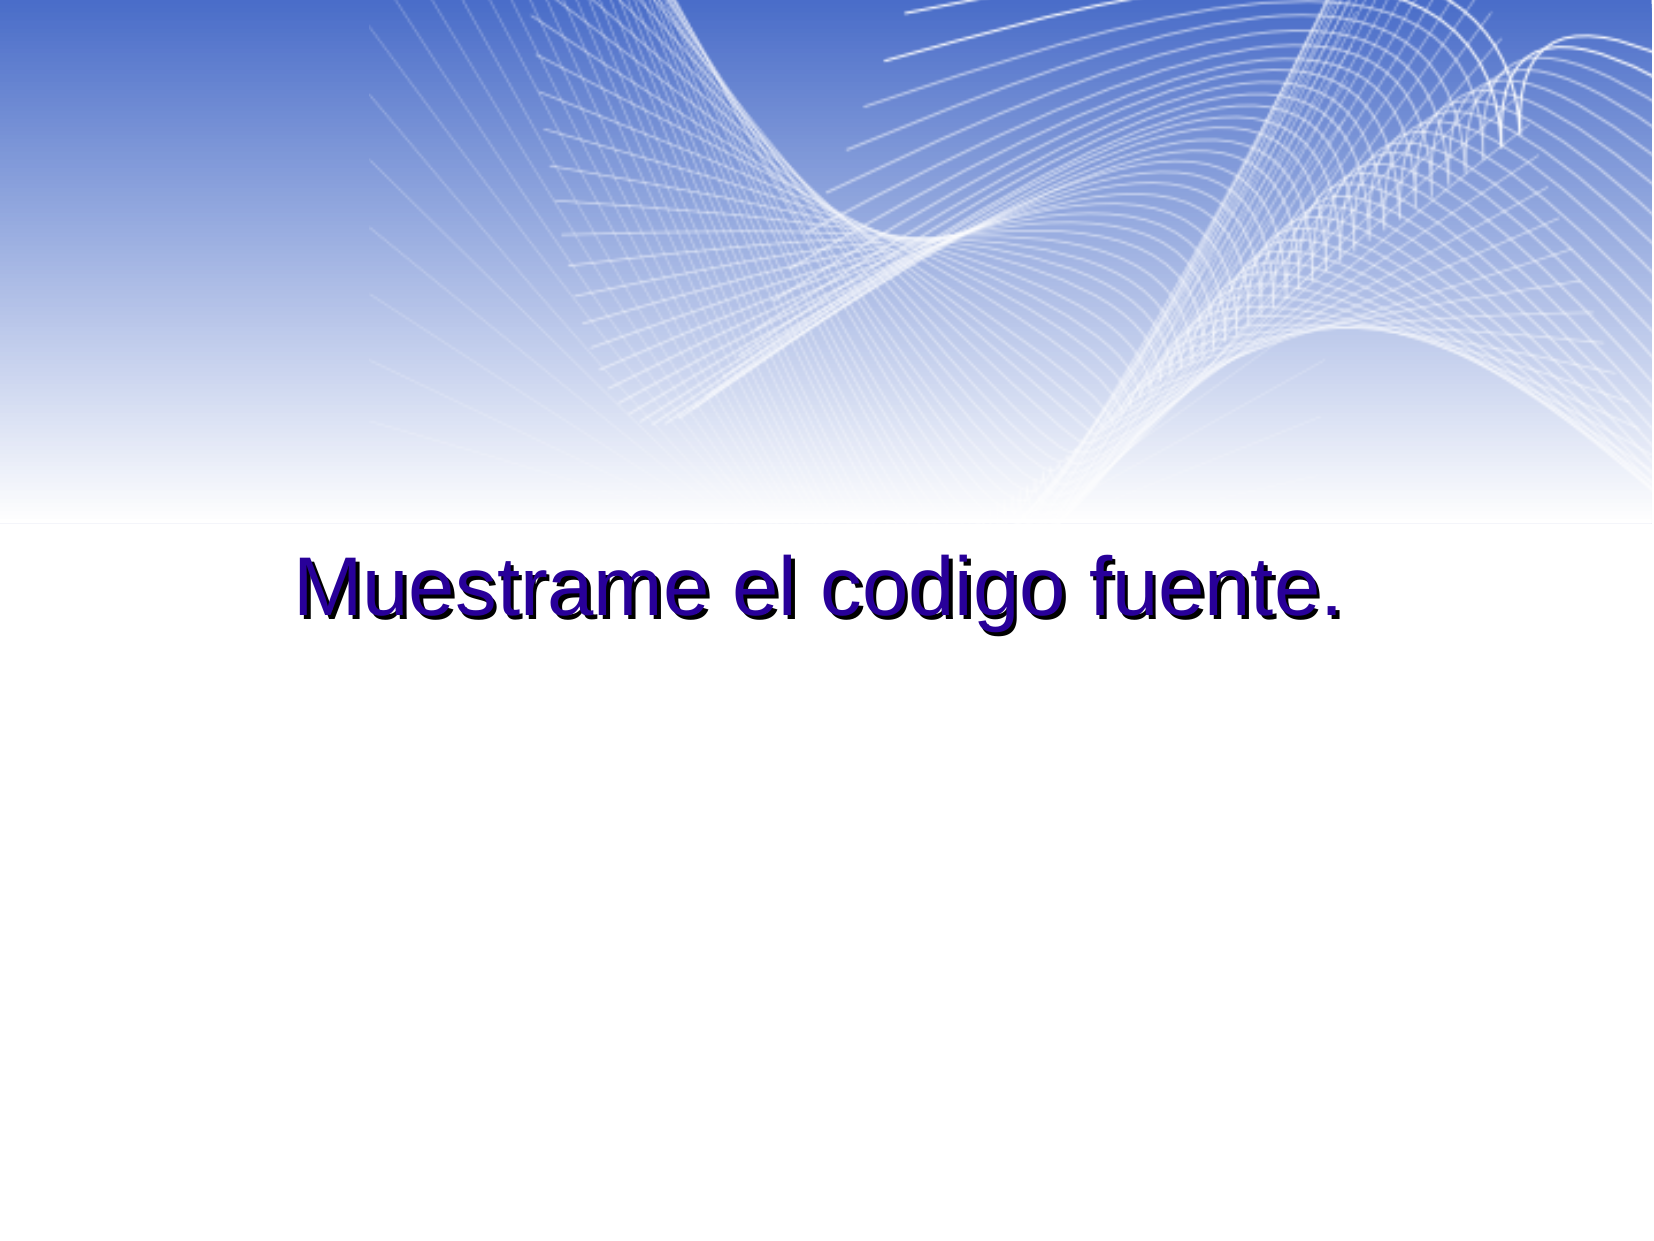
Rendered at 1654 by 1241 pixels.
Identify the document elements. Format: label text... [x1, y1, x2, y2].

title Muestrame el codigo fuente. [75, 487, 1563, 686]
picture [369, 0, 1654, 1126]
